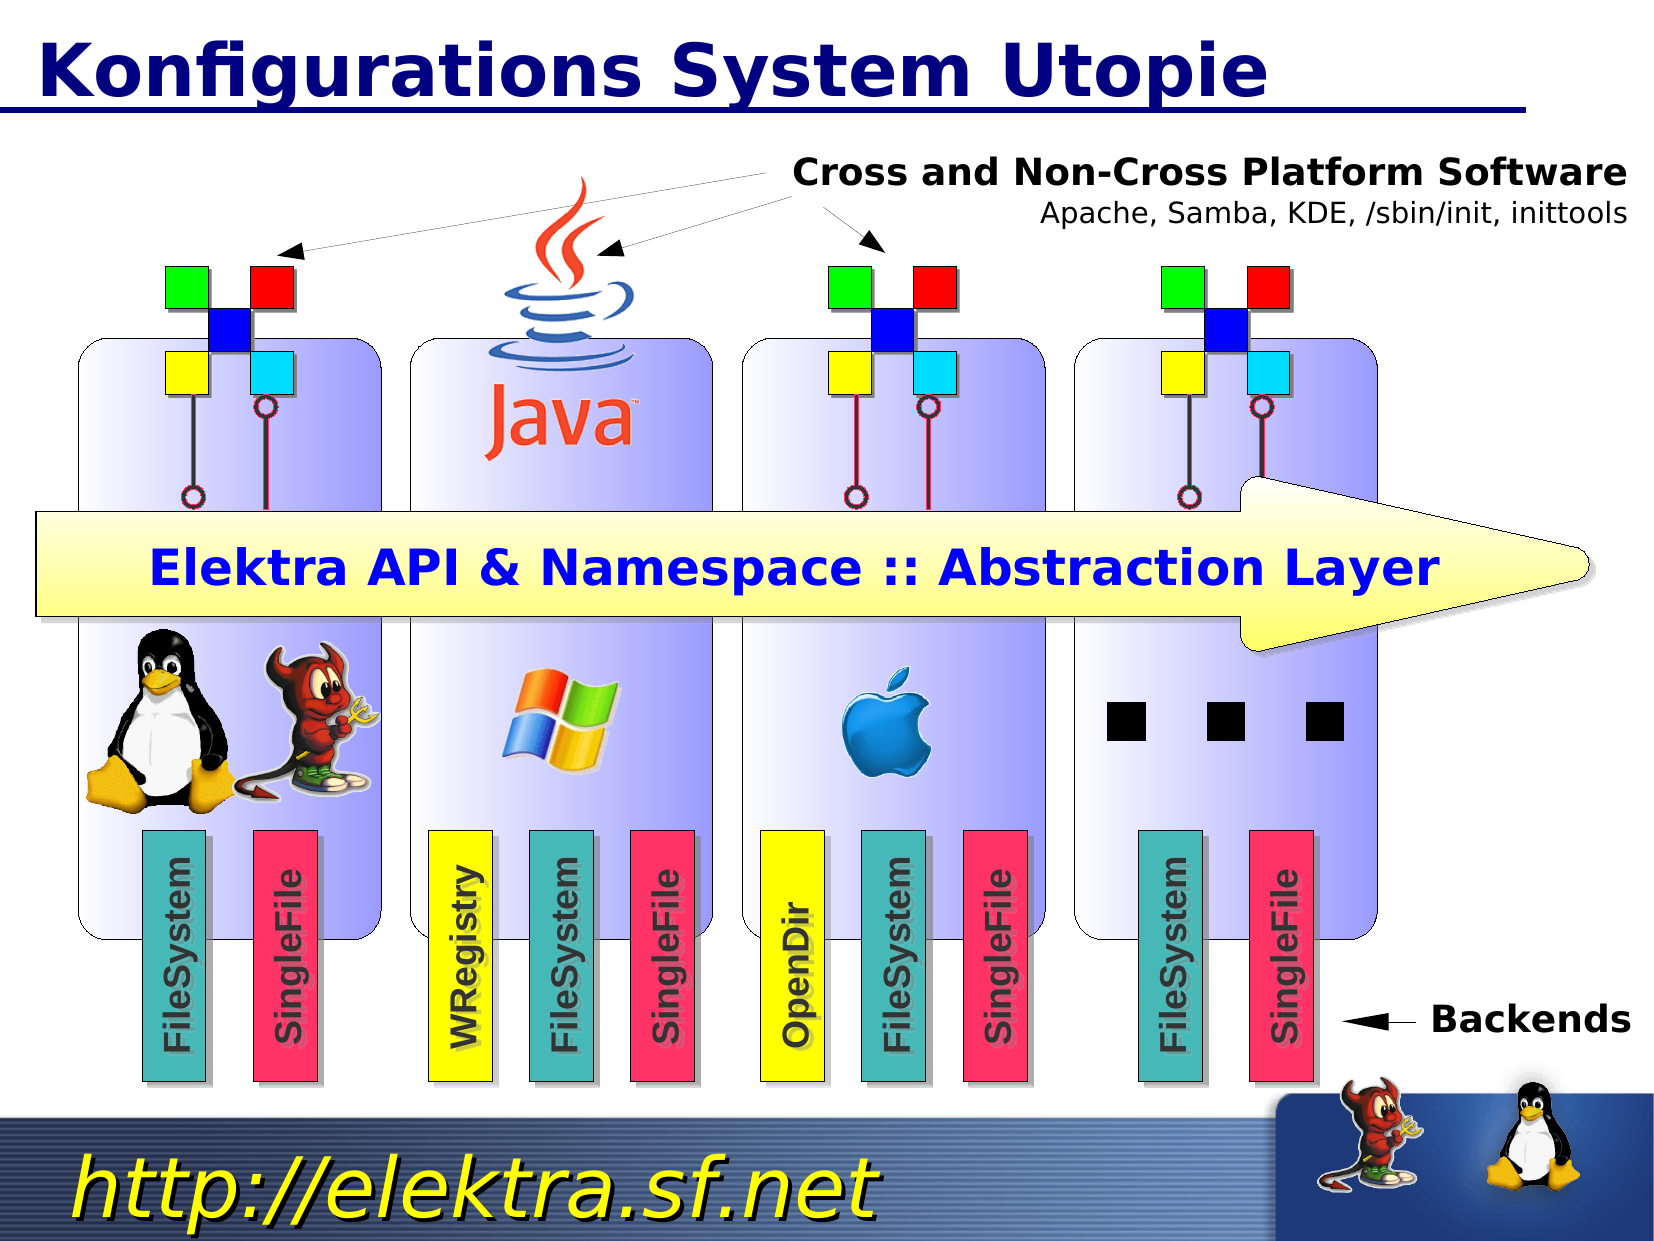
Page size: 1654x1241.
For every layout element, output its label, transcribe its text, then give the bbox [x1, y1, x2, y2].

text_box SingleFile [973, 841, 1023, 1046]
text_box SingleFile [264, 841, 313, 1046]
text_box SingleFile [1260, 841, 1309, 1046]
text_box Konfigurations System Utopie [21, 14, 1611, 126]
text_box Elektra API & Namespace :: Abstraction Layer [148, 534, 1477, 595]
text_box OpenDir [771, 862, 821, 1050]
picture [0, 1061, 1654, 1241]
text_box WRegistry [439, 835, 488, 1050]
text_box Backends [1430, 994, 1633, 1039]
text_box FileSystem [872, 825, 922, 1055]
text_box FileSystem [152, 825, 202, 1055]
picture [86, 629, 381, 814]
text_box FileSystem [1149, 825, 1198, 1055]
text_box [35, 266, 1590, 1082]
picture [841, 665, 932, 778]
picture [502, 668, 622, 775]
text_box FileSystem [540, 825, 590, 1055]
picture [484, 176, 640, 462]
text_box SingleFile [641, 841, 691, 1046]
text_box Cross and Non-Cross Platform Software Apache, Samba, KDE, /sbin/init, inittools [791, 147, 1629, 229]
